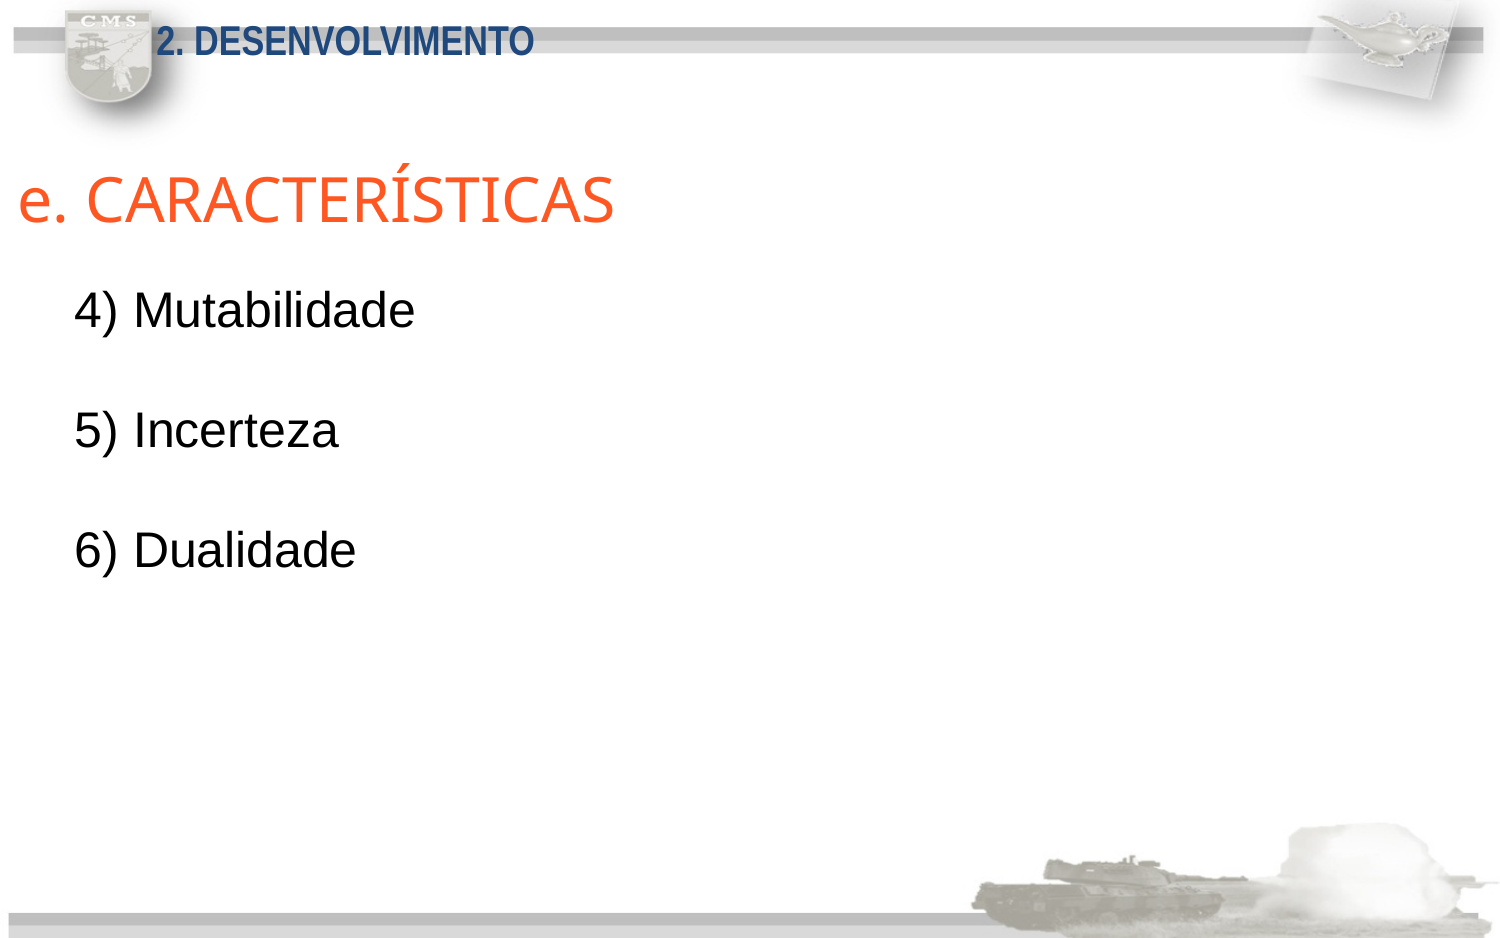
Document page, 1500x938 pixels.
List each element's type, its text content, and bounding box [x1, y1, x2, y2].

text_box 4) Mutabilidade 5) Incerteza 6) Dualidade [60, 270, 795, 676]
text_box e. CARACTERÍSTICAS [2, 152, 1155, 240]
text_box 2. DESENVOLVIMENTO [141, 6, 1483, 72]
picture [0, 0, 1500, 938]
